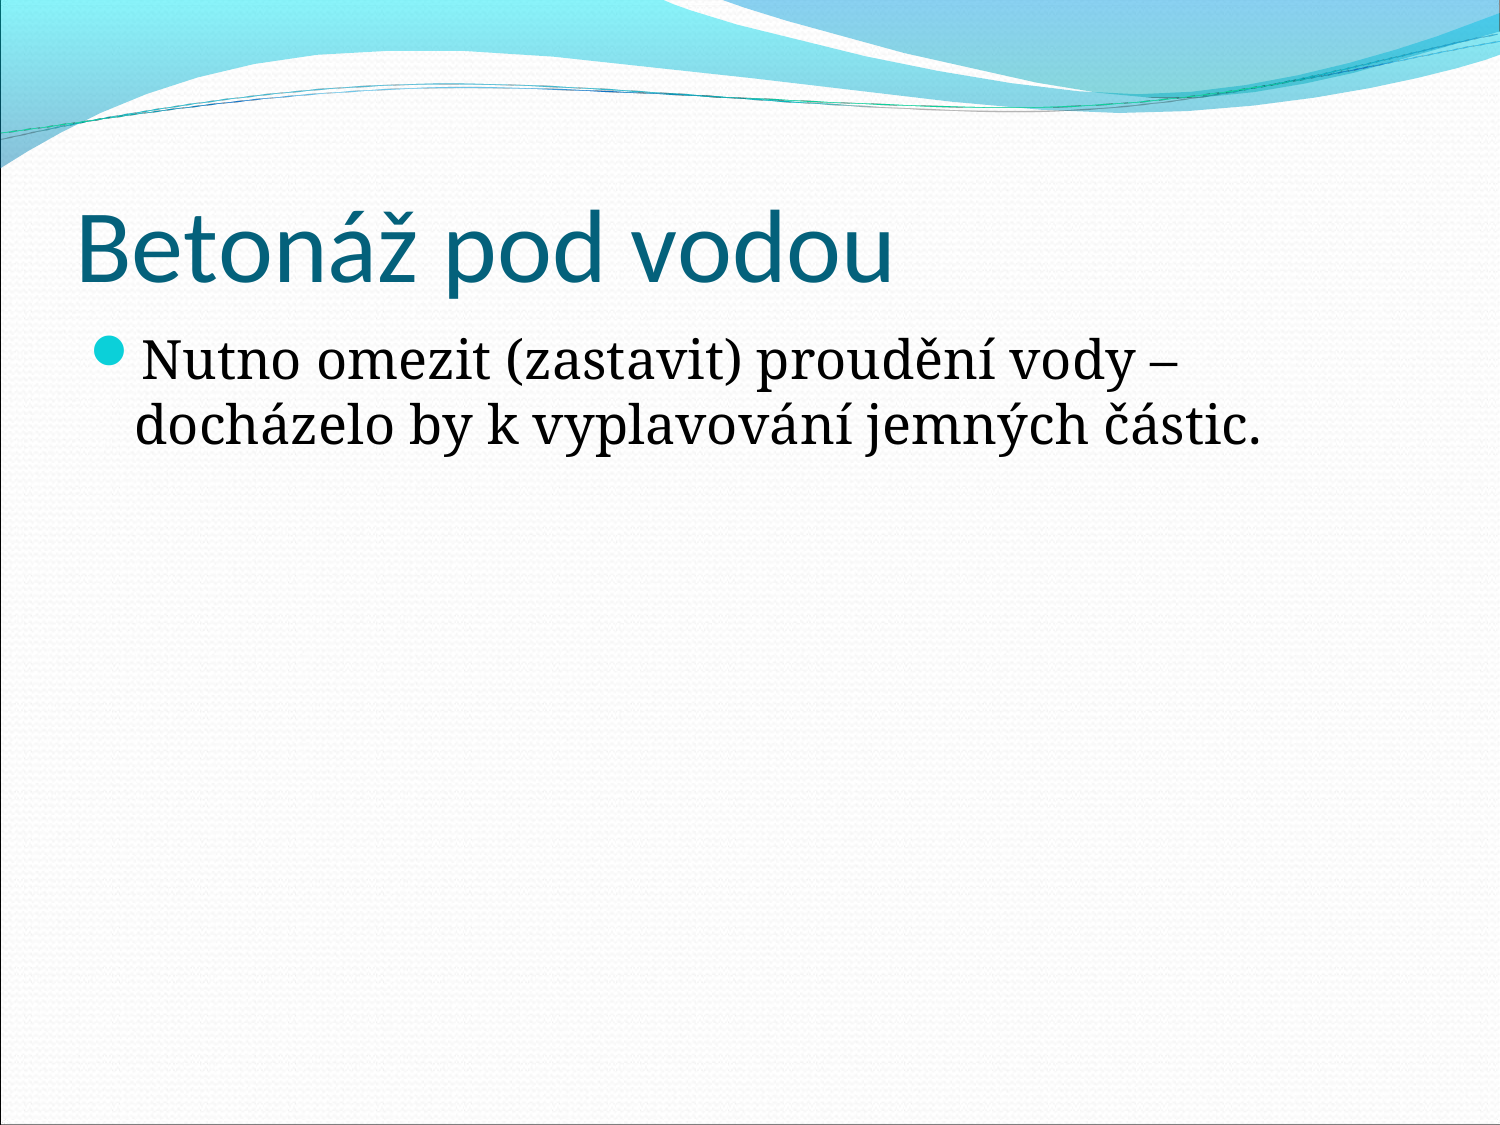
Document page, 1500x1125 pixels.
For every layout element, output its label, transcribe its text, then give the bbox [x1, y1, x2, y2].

list Nutno omezit (zastavit) proudění vody – docházelo by k vyplavování jemných částic. [75, 317, 1426, 1038]
picture [0, 0, 1500, 1125]
title Betonáž pod vodou [75, 115, 1426, 304]
